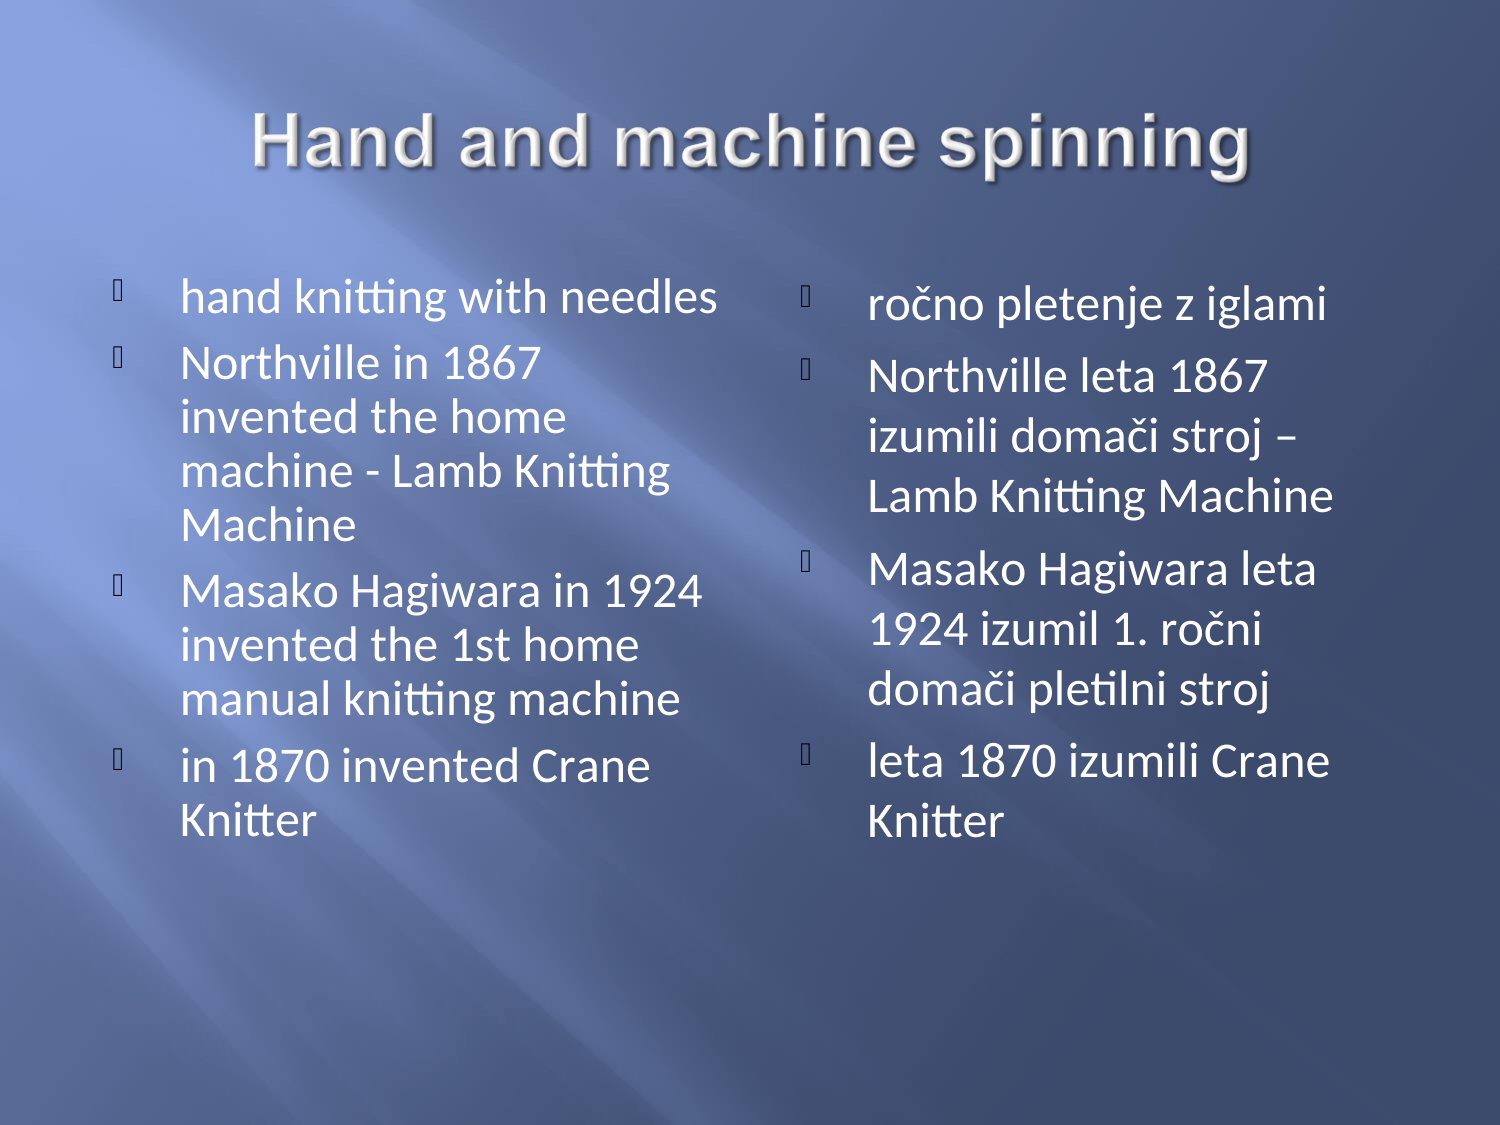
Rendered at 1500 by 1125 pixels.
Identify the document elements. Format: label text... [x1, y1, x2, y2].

picture [0, 0, 1500, 1125]
list hand knitting with needles Northville in 1867 invented the home machine - Lamb Knitting Machine Masako Hagiwara in 1924 invented the 1st home manual knitting machine in 1870 invented Crane Knitter [75, 262, 738, 1096]
list ročno pletenje z iglami Northville leta 1867 izumili domači stroj – Lamb Knitting Machine Masako Hagiwara leta 1924 izumil 1. ročni domači pletilni stroj leta 1870 izumili Crane Knitter [762, 262, 1426, 1125]
text_box [75, 45, 1426, 240]
